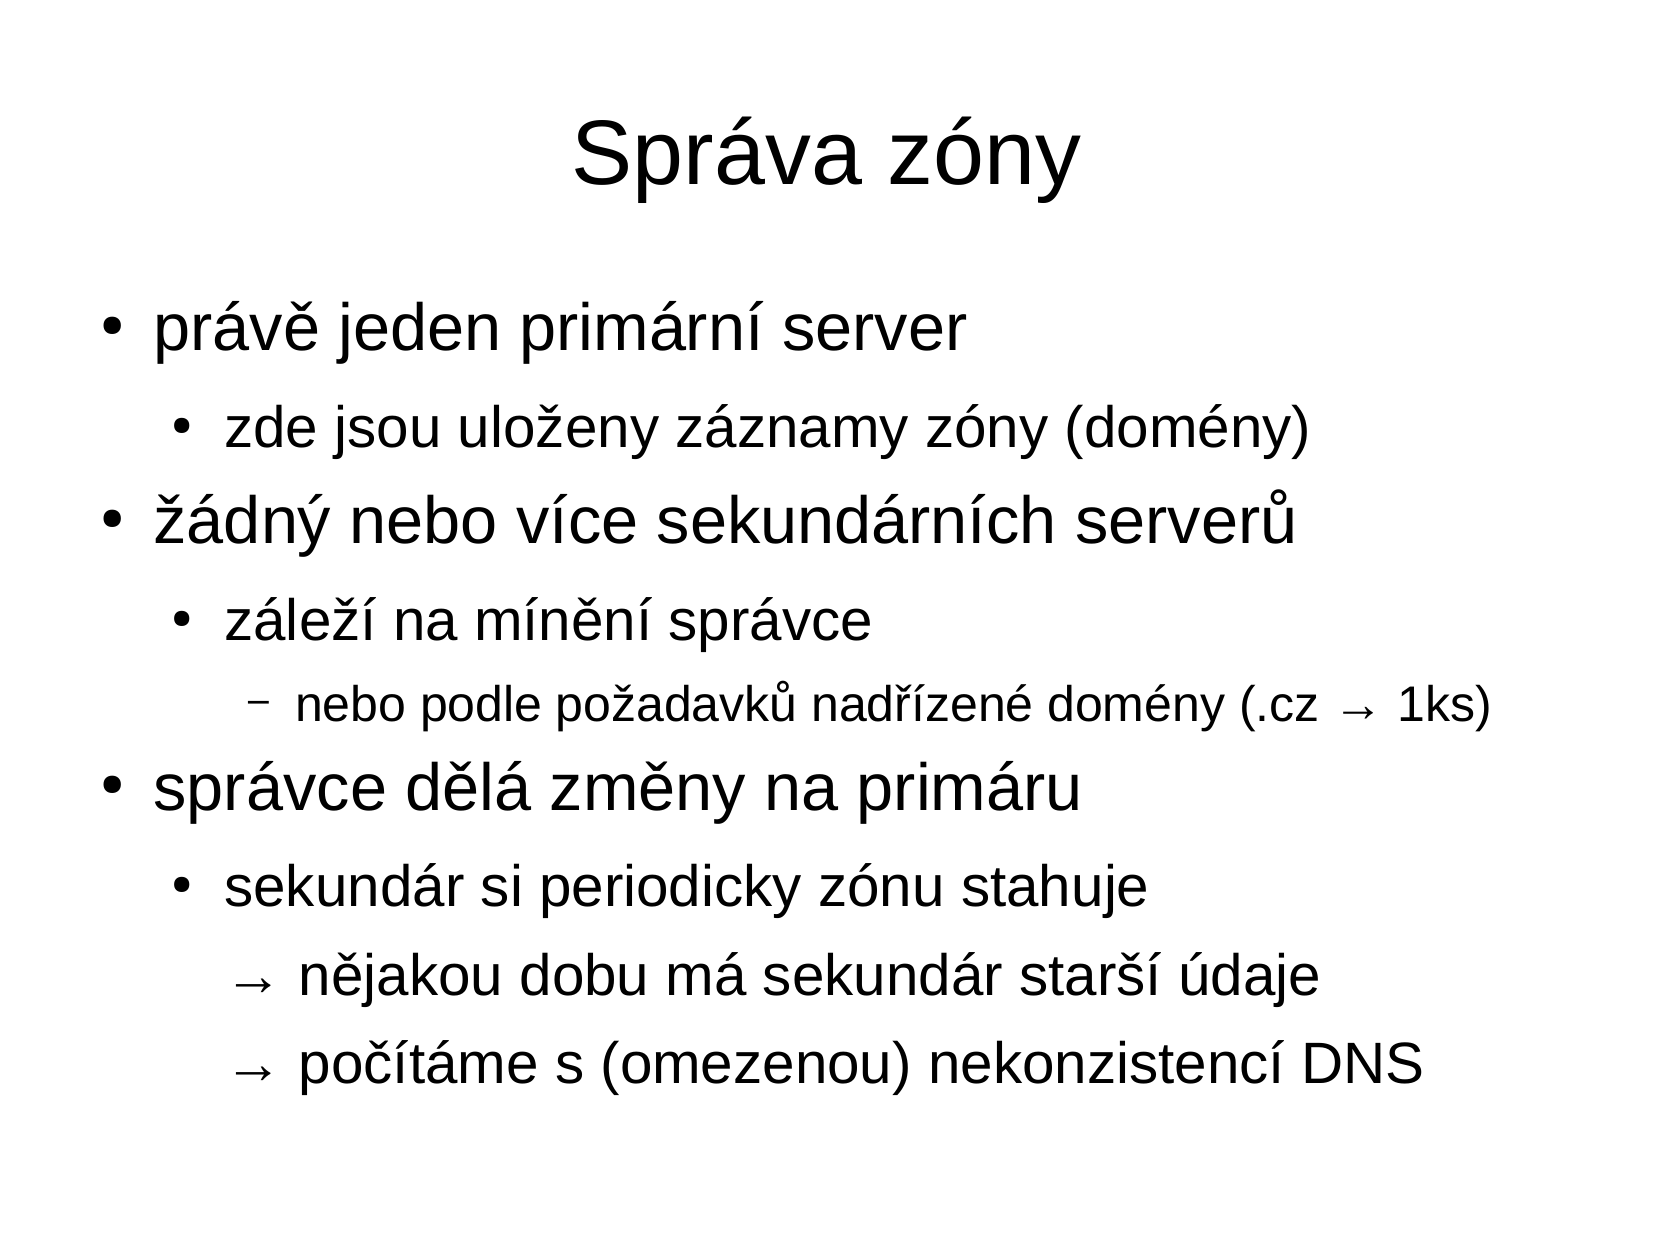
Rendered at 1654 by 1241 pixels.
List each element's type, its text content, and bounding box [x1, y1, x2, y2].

list právě jeden primární server zde jsou uloženy záznamy zóny (domény) žádný nebo více sekundárních serverů záleží na mínění správce nebo podle požadavků nadřízené domény (.cz → 1ks) správce dělá změny na primáru sekundár si periodicky zónu stahuje → nějakou dobu má sekundár starší údaje → počítáme s (omezenou) nekonzistencí DNS [82, 290, 1571, 1097]
title Správa zóny [82, 49, 1571, 257]
